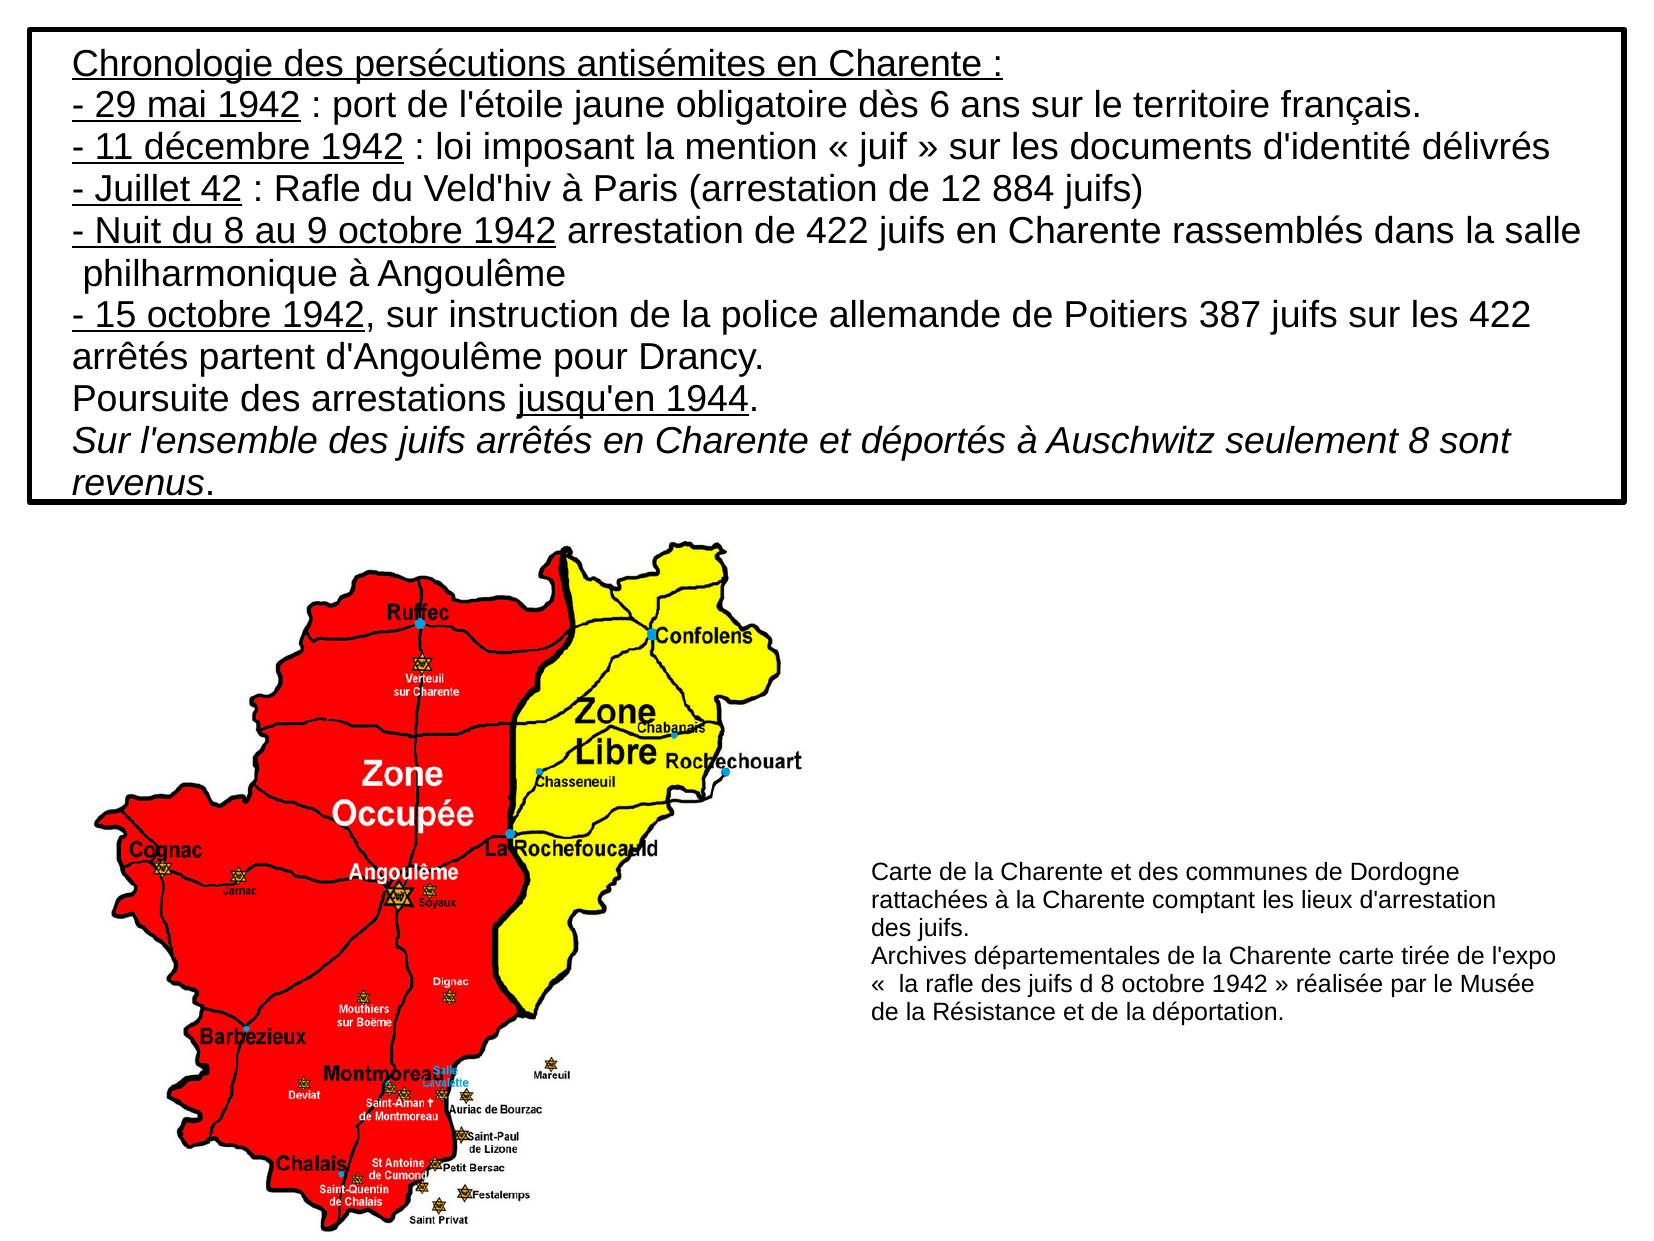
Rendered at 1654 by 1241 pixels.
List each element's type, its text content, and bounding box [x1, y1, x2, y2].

picture [88, 531, 806, 1241]
text_box Chronologie des persécutions antisémites en Charente : - 29 mai 1942 : port de l'étoile jaune obligatoire dès 6 ans sur le territoire français. - 11 décembre 1942 : loi imposant la mention « juif » sur les documents d'identité délivrés - Juillet 42 : Rafle du Veld'hiv à Paris (arrestation de 12 884 juifs) - Nuit du 8 au 9 octobre 1942 arrestation de 422 juifs en Charente rassemblés dans la salle philharmonique à Angoulême - 15 octobre 1942, sur instruction de la police allemande de Poitiers 387 juifs sur les 422 arrêtés partent d'Angoulême pour Drancy. Poursuite des arrestations jusqu'en 1944. Sur l'ensemble des juifs arrêtés en Charente et déportés à Auschwitz seulement 8 sont revenus. [57, 34, 1621, 499]
text_box Carte de la Charente et des communes de Dordogne rattachées à la Charente comptant les lieux d'arrestation des juifs. Archives départementales de la Charente carte tirée de l'expo « la rafle des juifs d 8 octobre 1942 » réalisée par le Musée de la Résistance et de la déportation. [856, 850, 1580, 1034]
